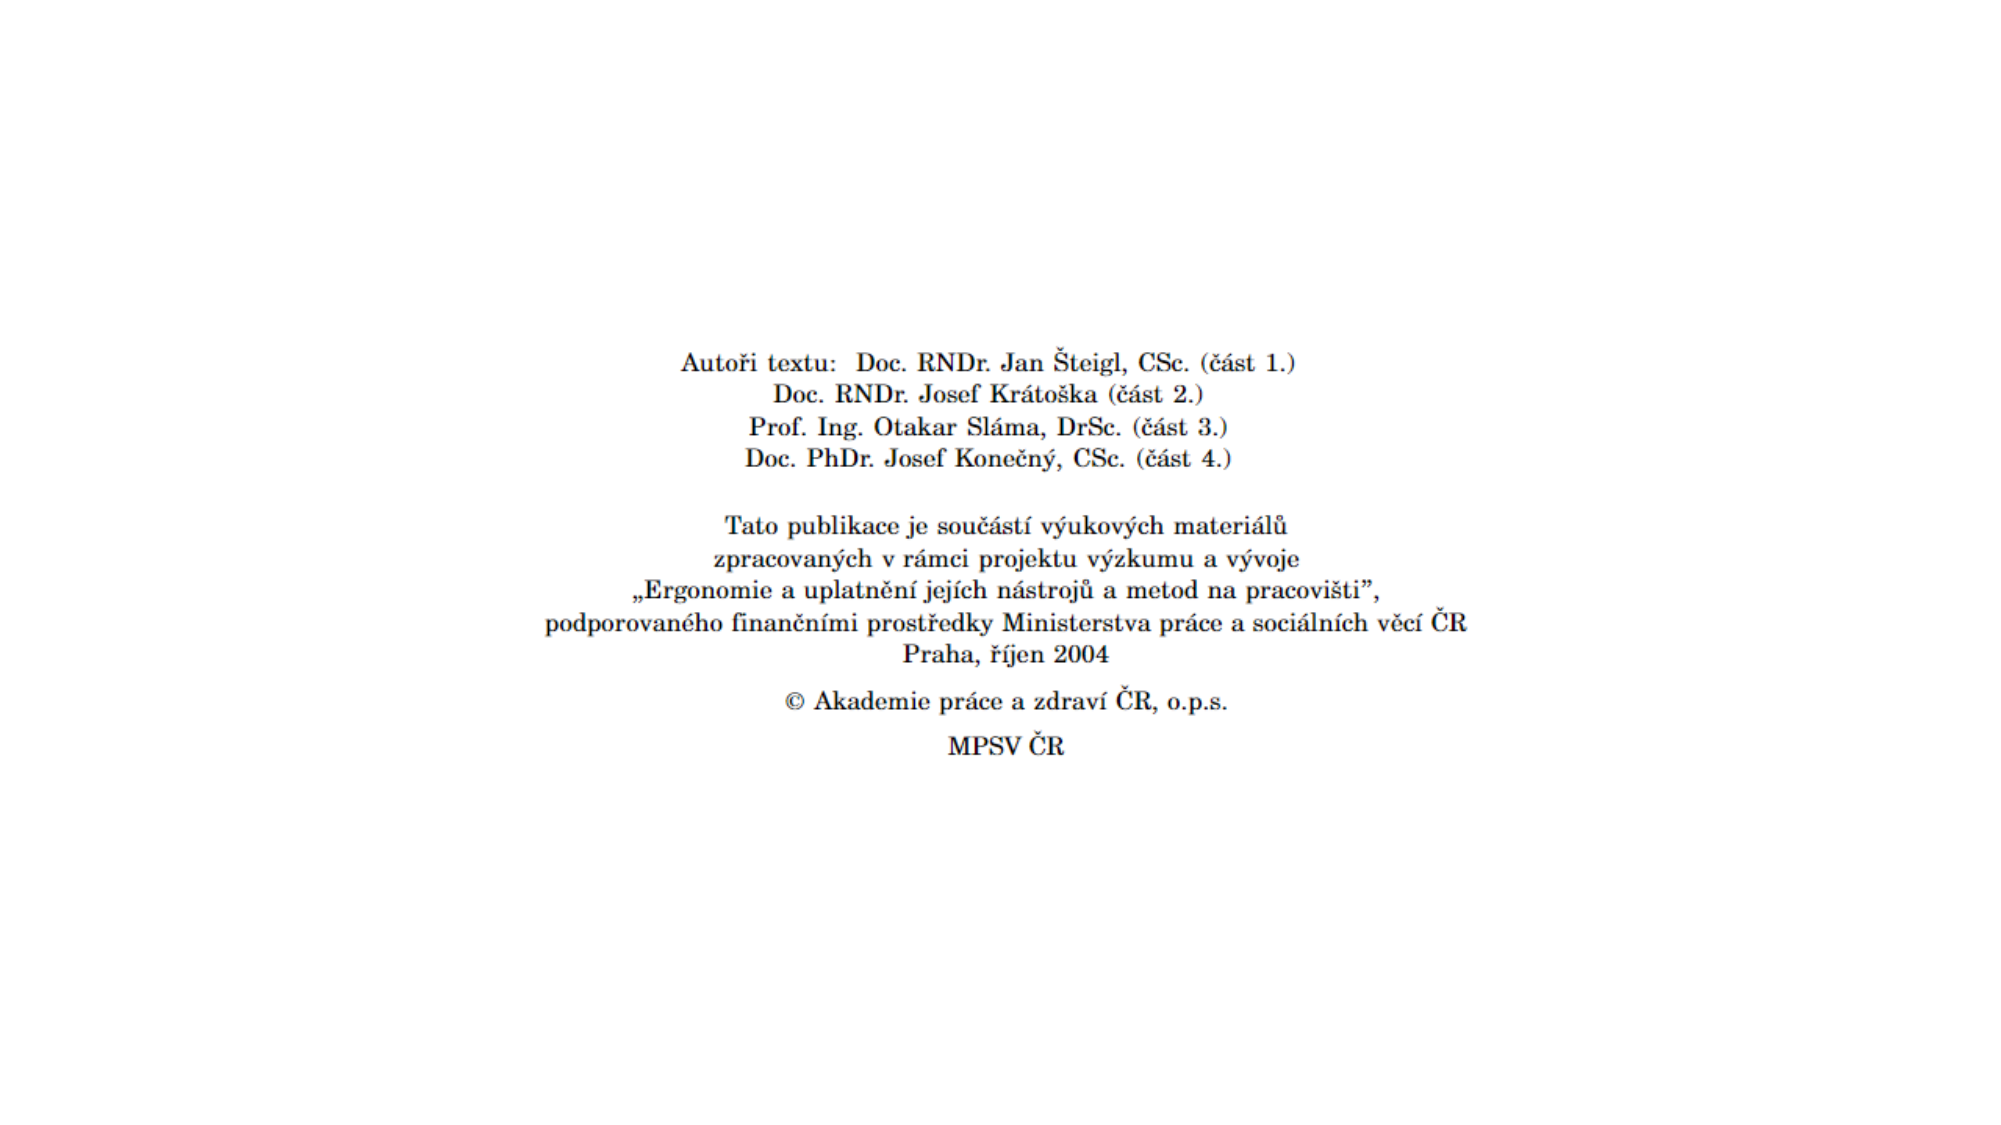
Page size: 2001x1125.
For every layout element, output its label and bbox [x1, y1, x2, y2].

picture [415, 279, 1585, 846]
